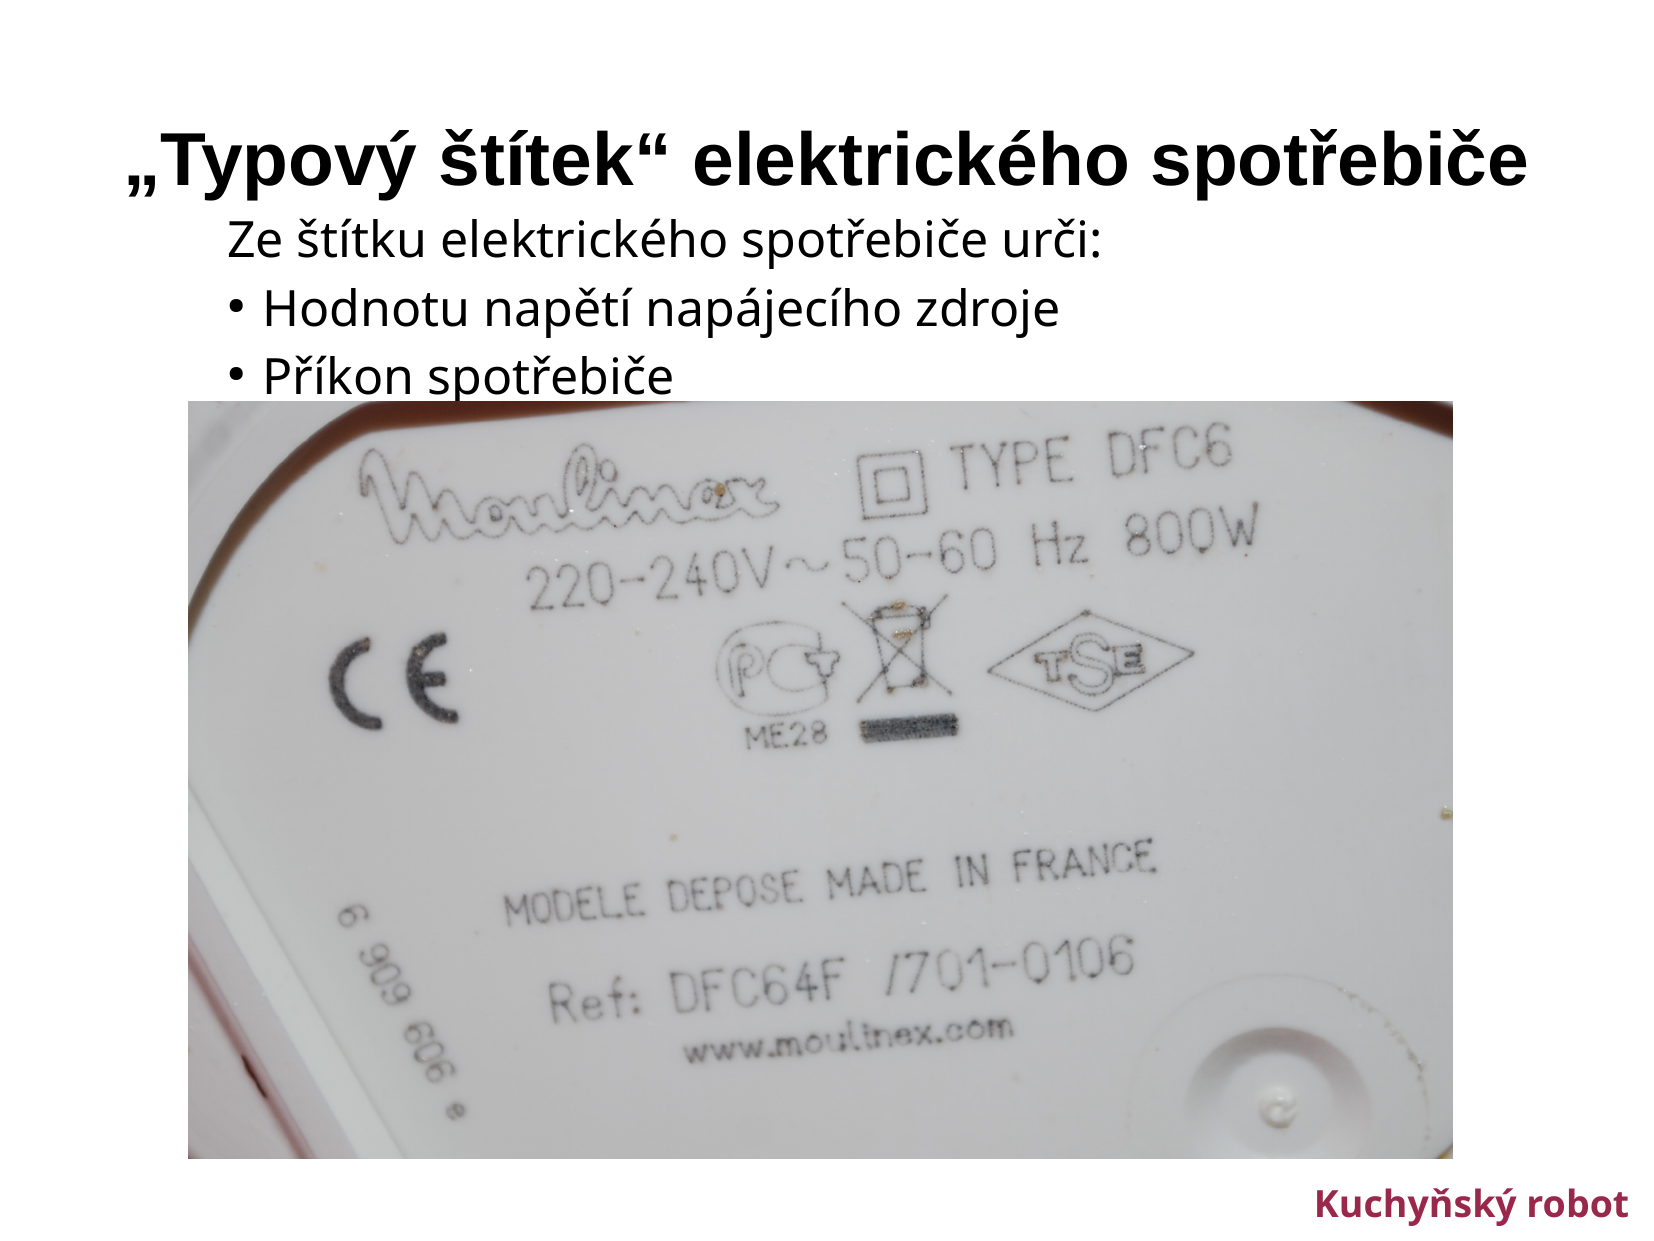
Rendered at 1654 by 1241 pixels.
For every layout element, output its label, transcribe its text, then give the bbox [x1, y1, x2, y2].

text_box Ze štítku elektrického spotřebiče urči: Hodnotu napětí napájecího zdroje Příkon spotřebiče [212, 212, 1489, 402]
picture [188, 401, 1453, 1159]
text_box Kuchyňský robot [1299, 1169, 1654, 1237]
title „Typový štítek“ elektrického spotřebiče [82, 94, 1571, 225]
